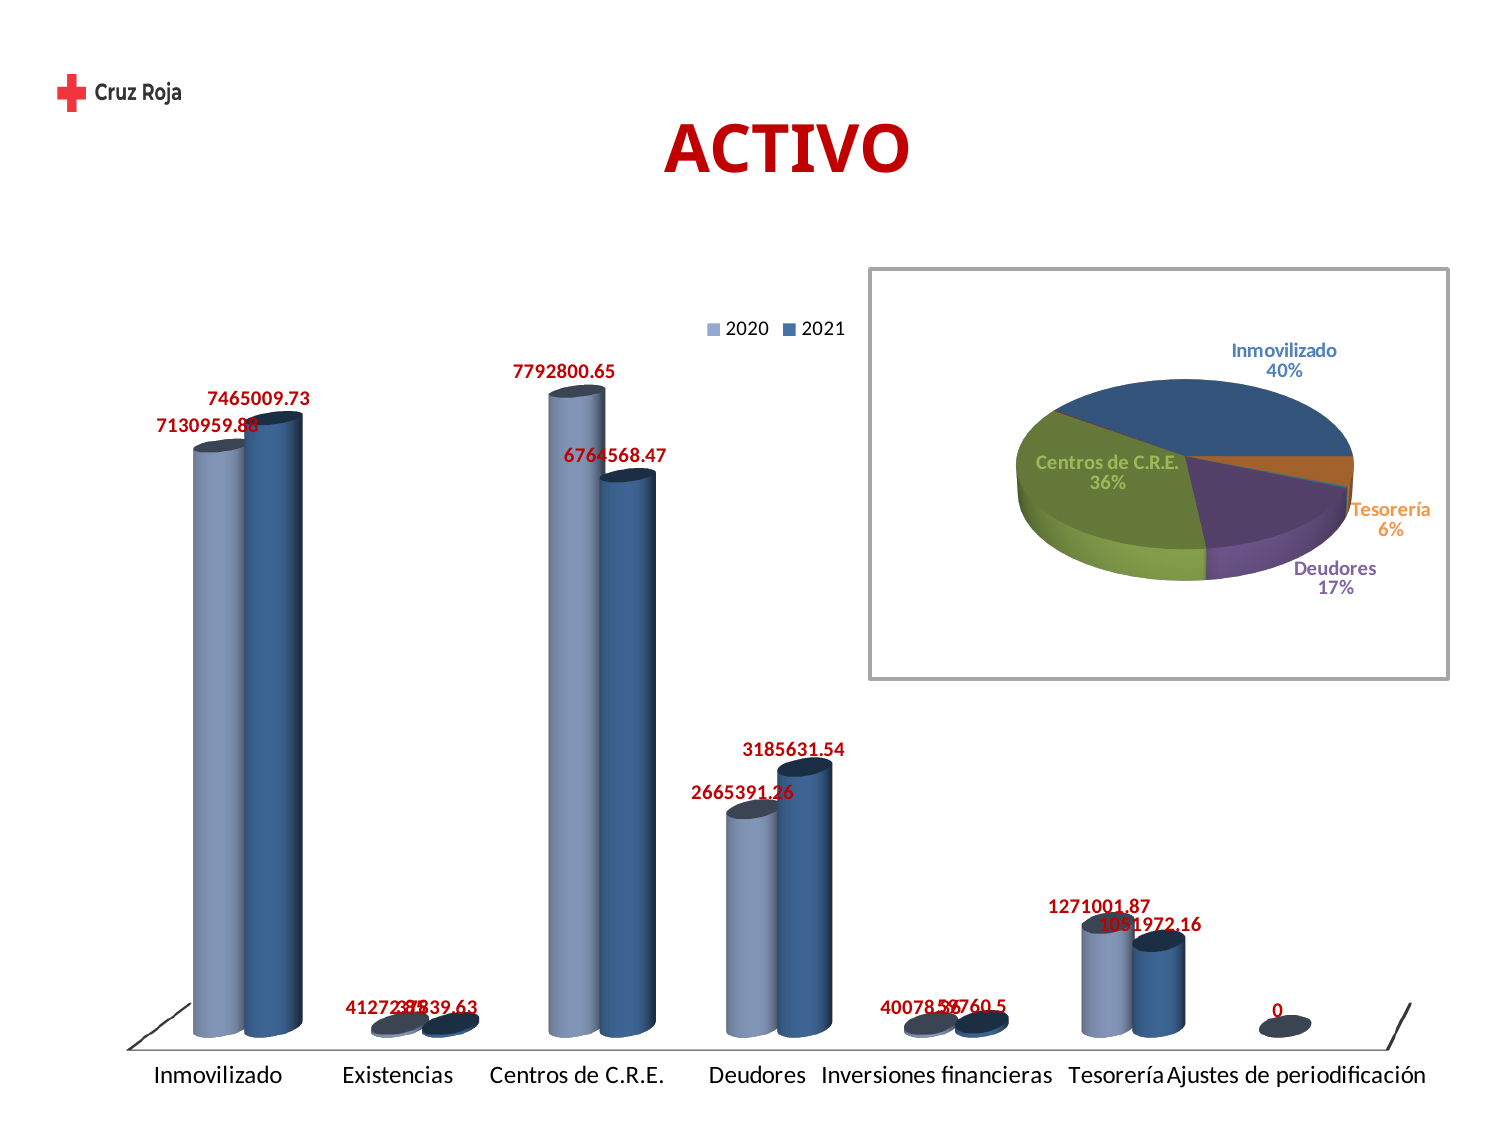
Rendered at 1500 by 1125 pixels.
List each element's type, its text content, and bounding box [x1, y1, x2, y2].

chart [76, 267, 1477, 1106]
text_box ACTIVO [242, 98, 1335, 194]
